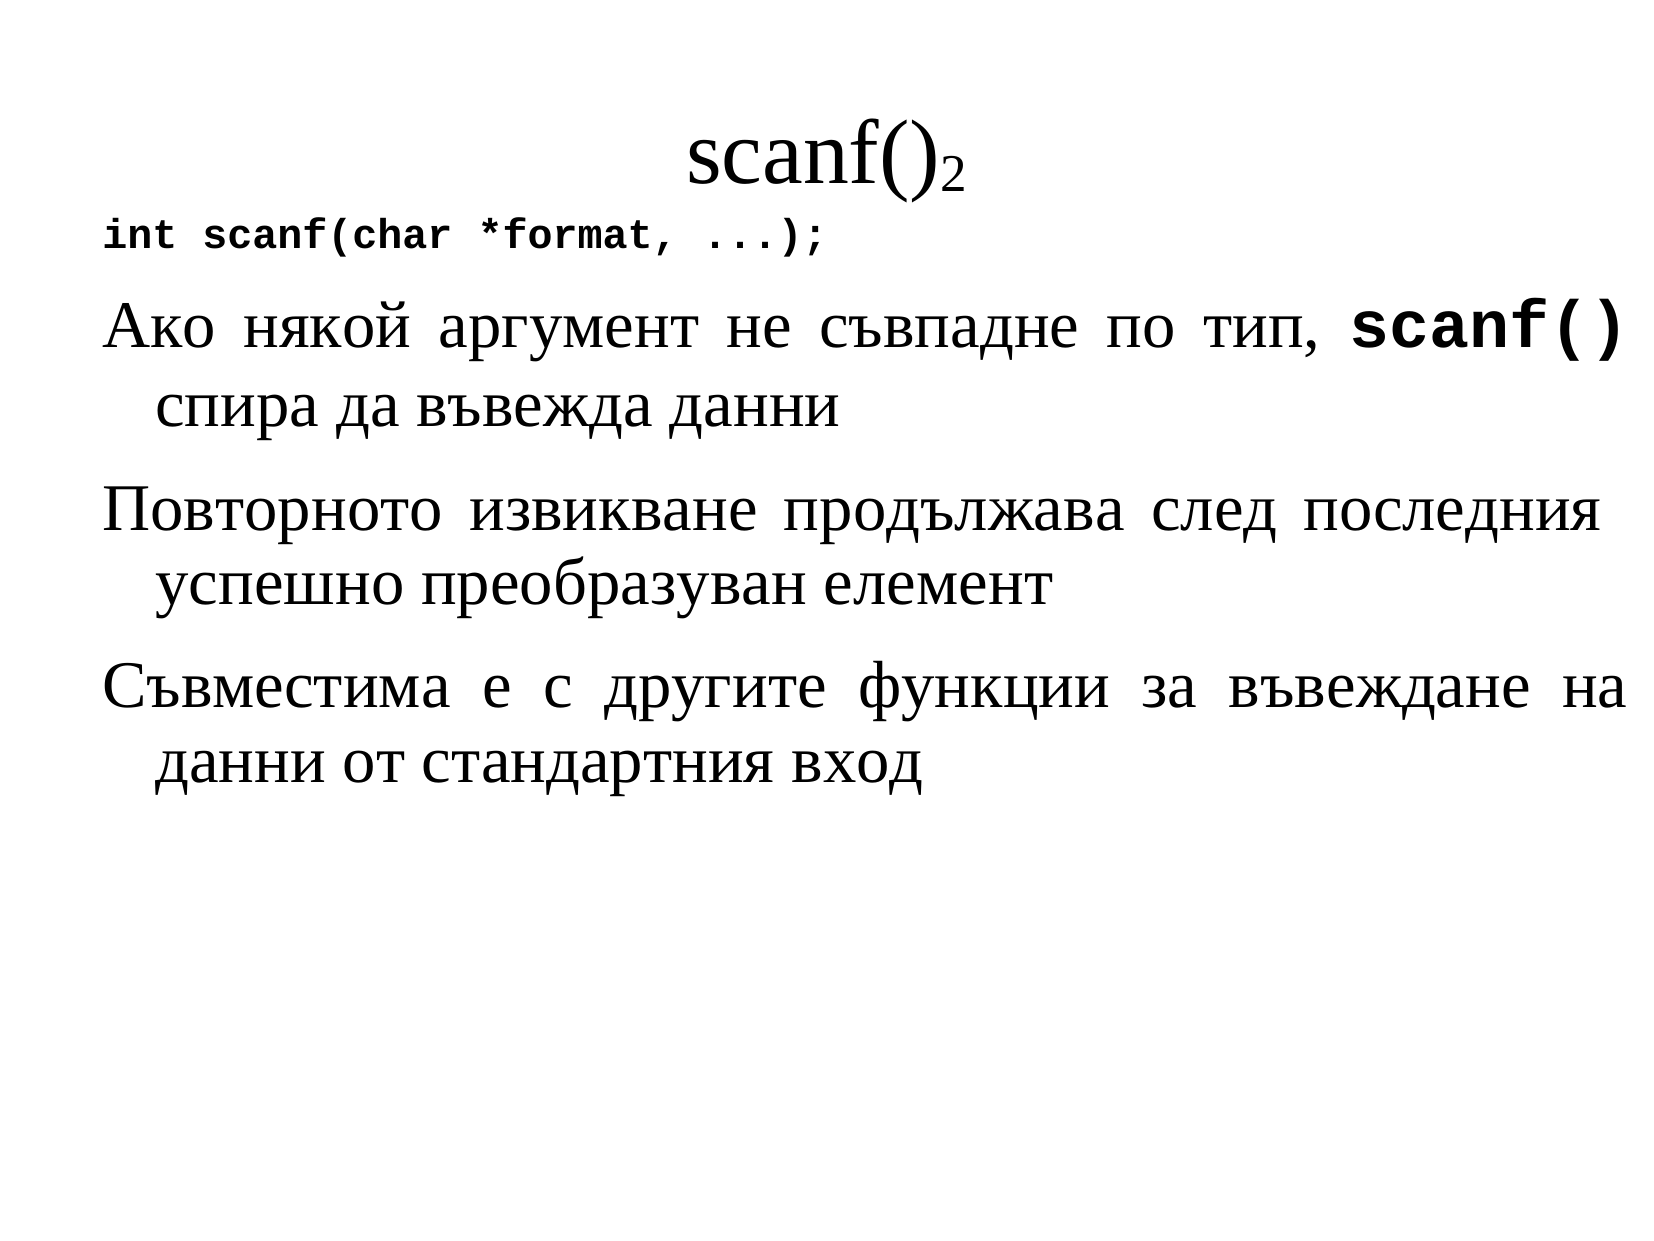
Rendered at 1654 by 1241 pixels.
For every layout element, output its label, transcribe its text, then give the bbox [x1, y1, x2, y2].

text_box int scanf(char *format, ...); [87, 206, 1523, 270]
list Ако някой аргумент не съвпадне по тип, scanf() спира да въвежда данни Повторното извикване продължава след последния успешно преобразуван елемент Съвместима е с другите функции за въвеждане на данни от стандартния вход [84, 287, 1630, 1045]
title scanf()2 [82, 49, 1571, 257]
